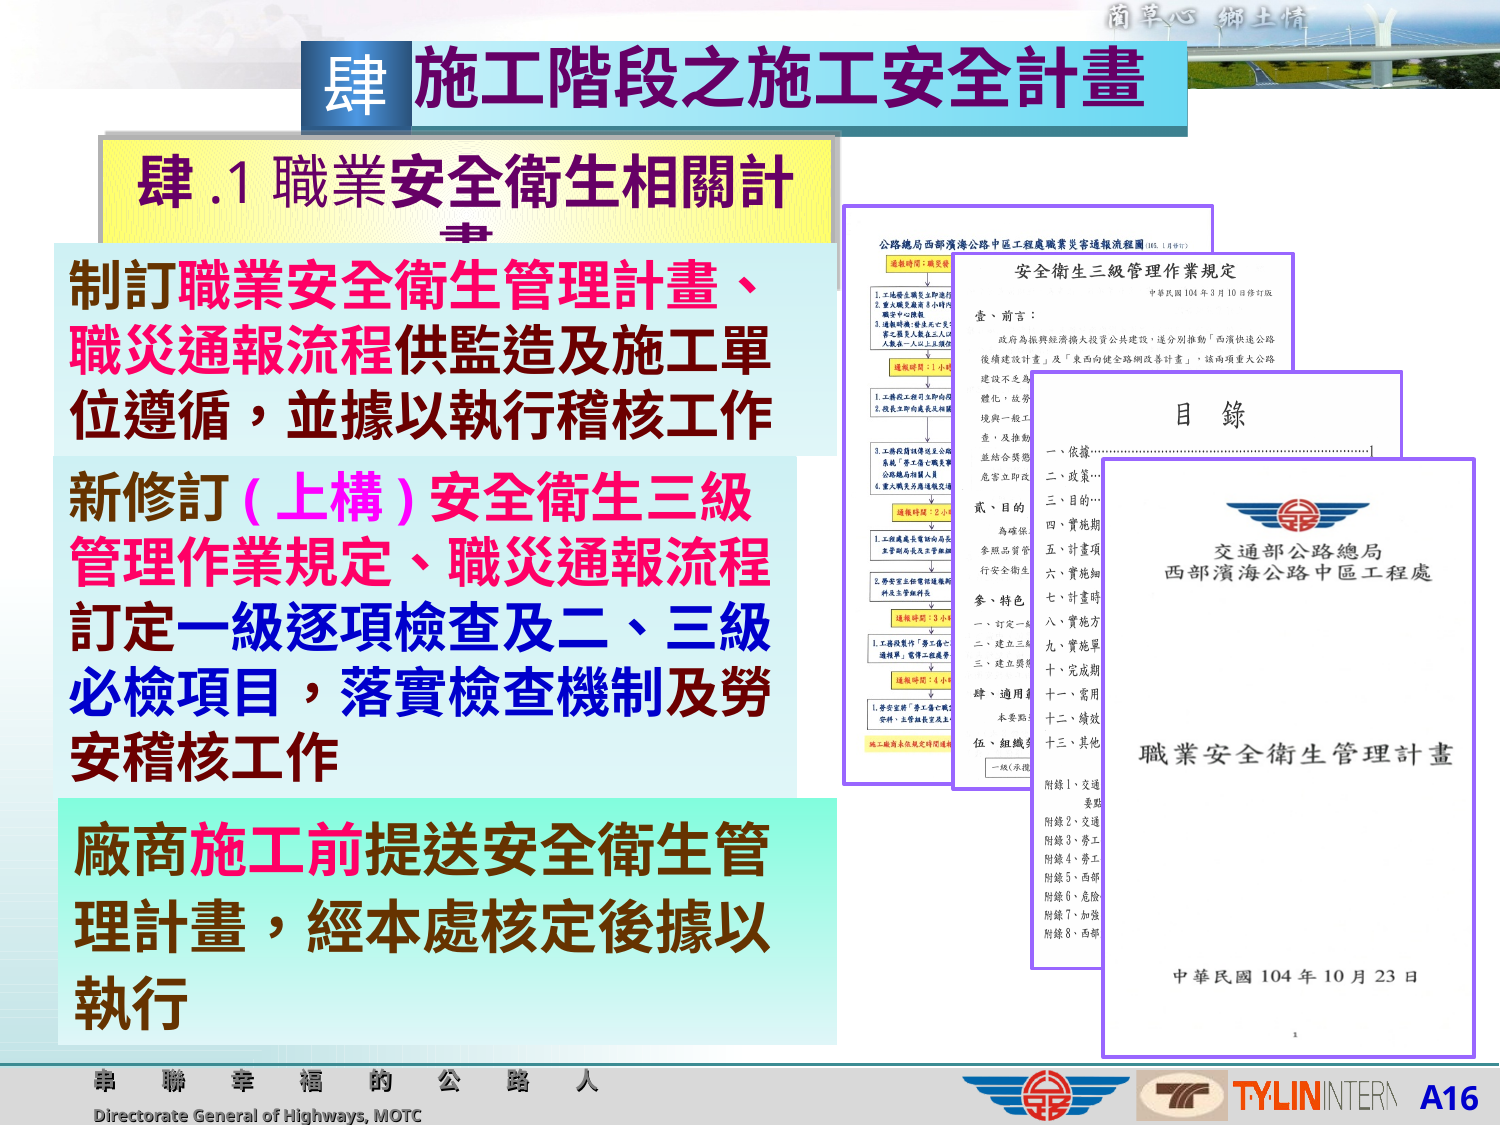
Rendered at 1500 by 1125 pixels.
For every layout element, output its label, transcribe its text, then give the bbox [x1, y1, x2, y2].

picture [845, 208, 1211, 783]
text_box 肆 [301, 41, 412, 126]
picture [1033, 373, 1476, 1059]
text_box 施工階段之施工安全計畫 [398, 27, 1187, 123]
picture [955, 255, 1292, 788]
text_box 廠商施工前提送安全衛生管理計畫，經本處核定後據以執行 [58, 799, 837, 1045]
text_box 新修訂(上構)安全衛生三級管理作業規定、職災通報流程訂定一級逐項檢查及二、三級必檢項目，落實檢查機制及勞安稽核工作 [53, 456, 797, 800]
text_box 肆.1職業安全衛生相關計畫 [100, 137, 833, 243]
text_box 制訂職業安全衛生管理計畫、職災通報流程供監造及施工單位遵循，並據以執行稽核工作 [54, 243, 837, 456]
